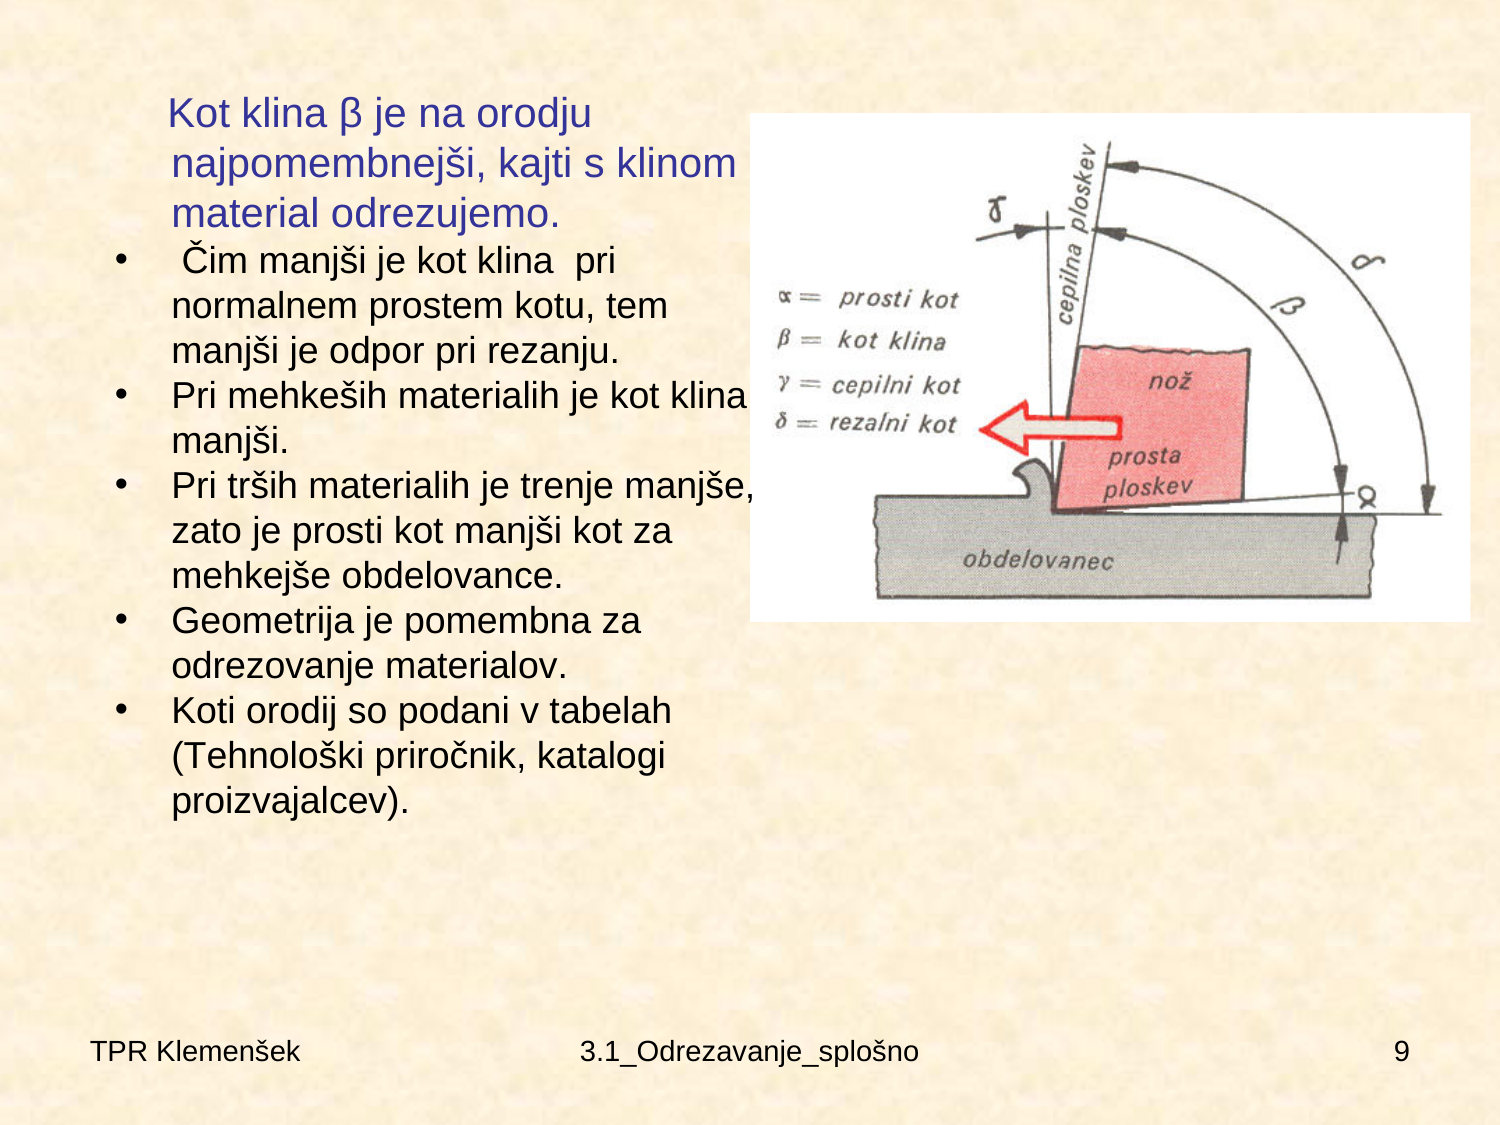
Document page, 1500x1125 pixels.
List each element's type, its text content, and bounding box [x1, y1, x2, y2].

picture [0, 0, 1500, 1125]
text_box <number> [1074, 1024, 1426, 1103]
text_box Kot klina β je na orodju najpomembnejši, kajti s klinom material odrezujemo. Čim manjši je kot klina pri normalnem prostem kotu, tem manjši je odpor pri rezanju. Pri mehkeših materialih je kot klina manjši. Pri trših materialih je trenje manjše, zato je prosti kot manjši kot za mehkejše obdelovance. Geometrija je pomembna za odrezovanje materialov. Koti orodij so podani v tabelah (Tehnološki priročnik, katalogi proizvajalcev). [100, 78, 774, 829]
text_box 3.1_Odrezavanje_splošno [512, 1024, 988, 1103]
text_box TPR Klemenšek [74, 1024, 426, 1103]
